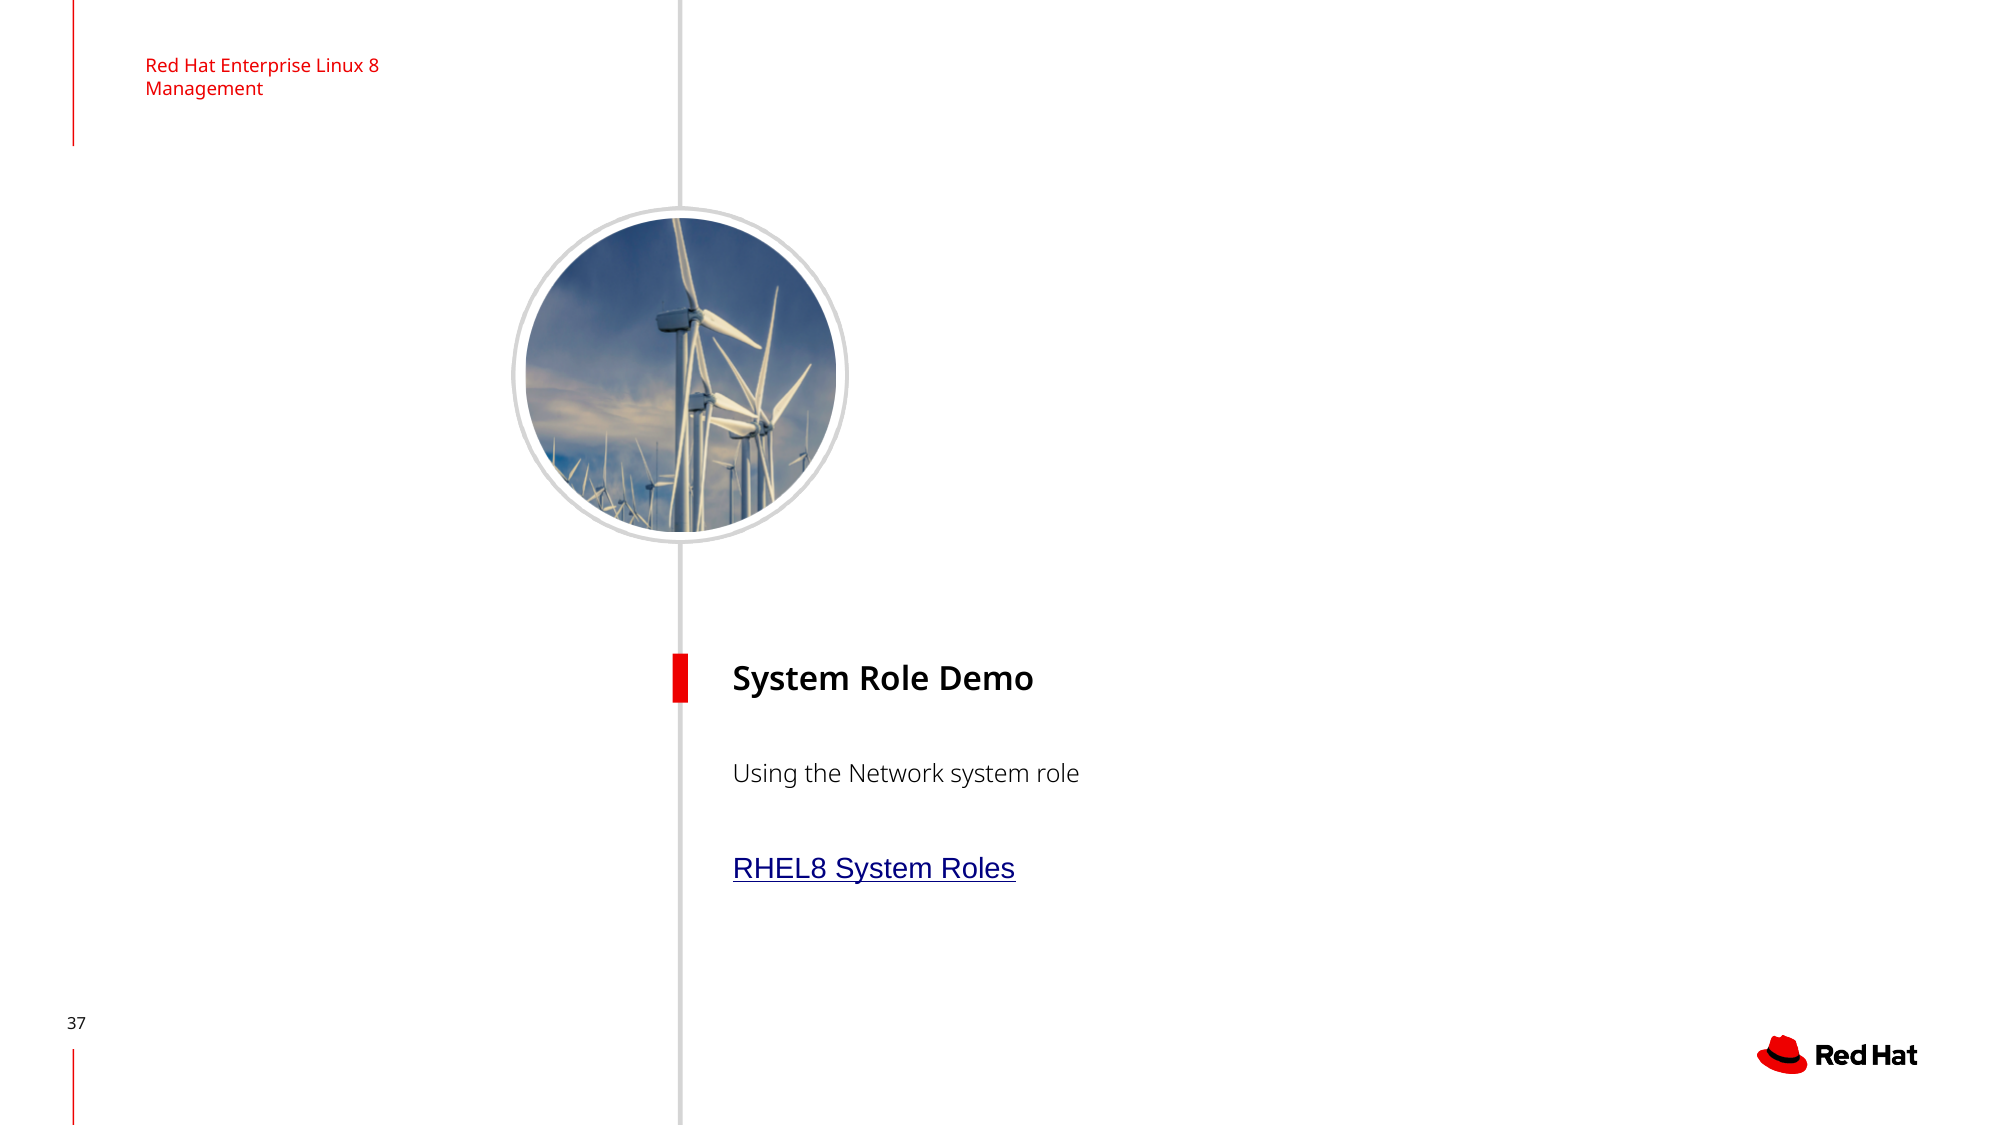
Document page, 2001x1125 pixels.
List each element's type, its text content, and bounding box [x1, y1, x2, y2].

picture [511, 206, 849, 545]
title System Role Demo [732, 604, 1478, 697]
text_box RHEL8 System Roles [718, 842, 1197, 933]
text_box [672, 653, 688, 703]
title Using the Network system role [732, 704, 1478, 876]
text_box Red Hat Enterprise Linux 8 Management [73, 9, 919, 144]
picture [1757, 1035, 1918, 1074]
